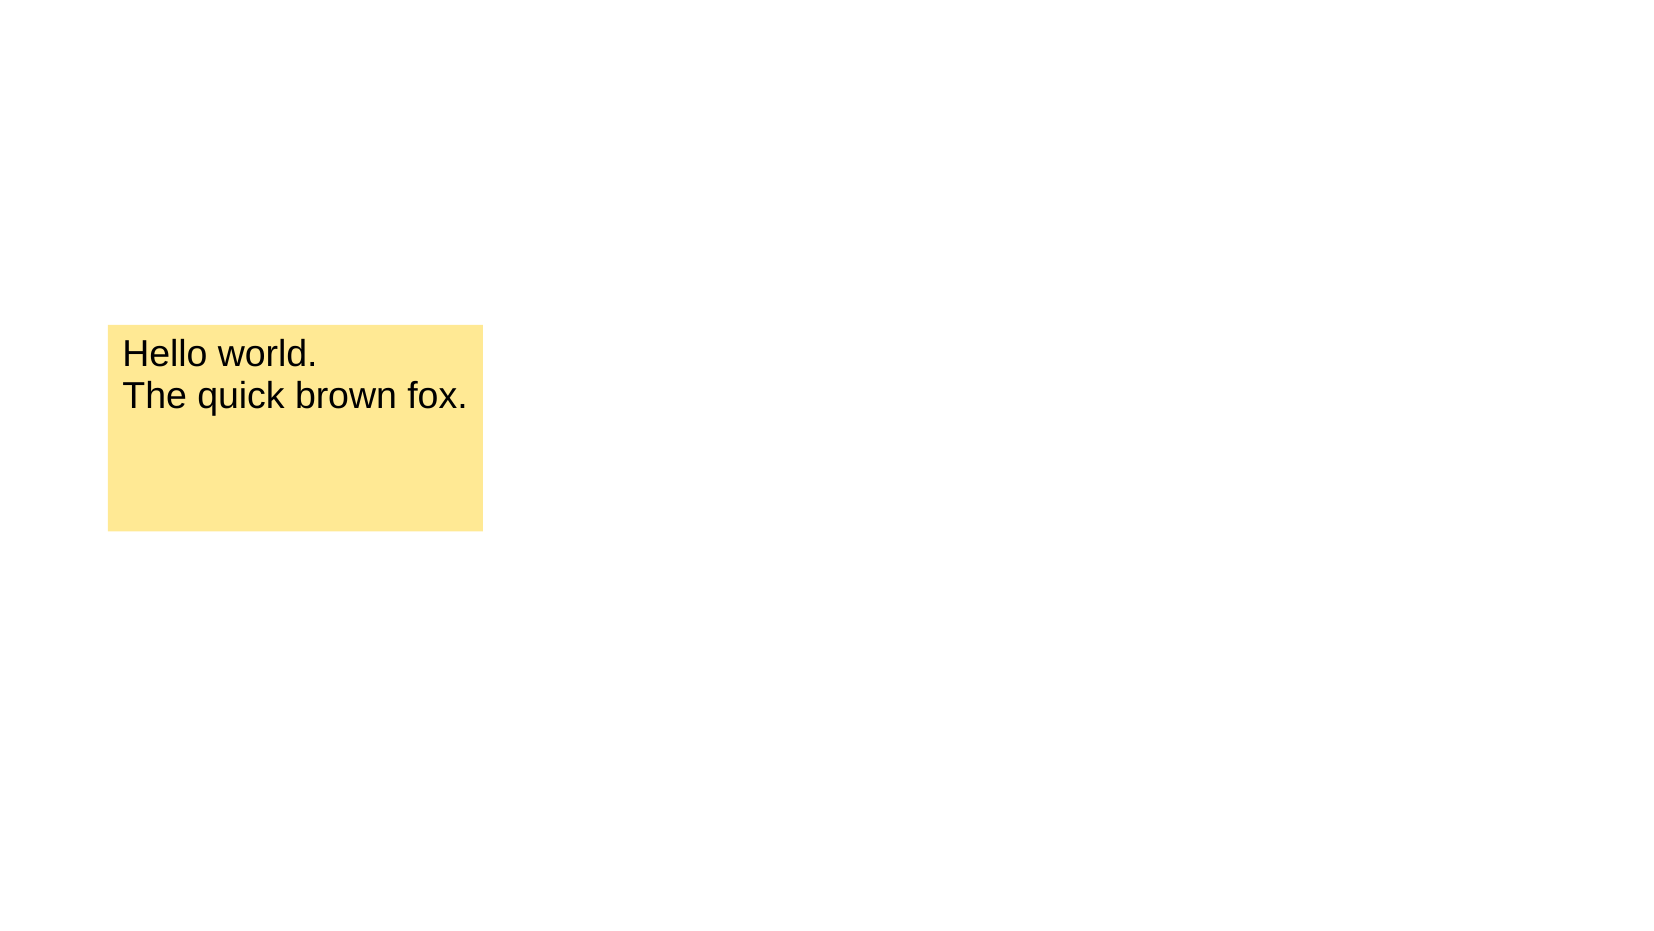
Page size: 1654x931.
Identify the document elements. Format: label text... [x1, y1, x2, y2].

text_box Hello world. The quick brown fox. [107, 324, 483, 532]
